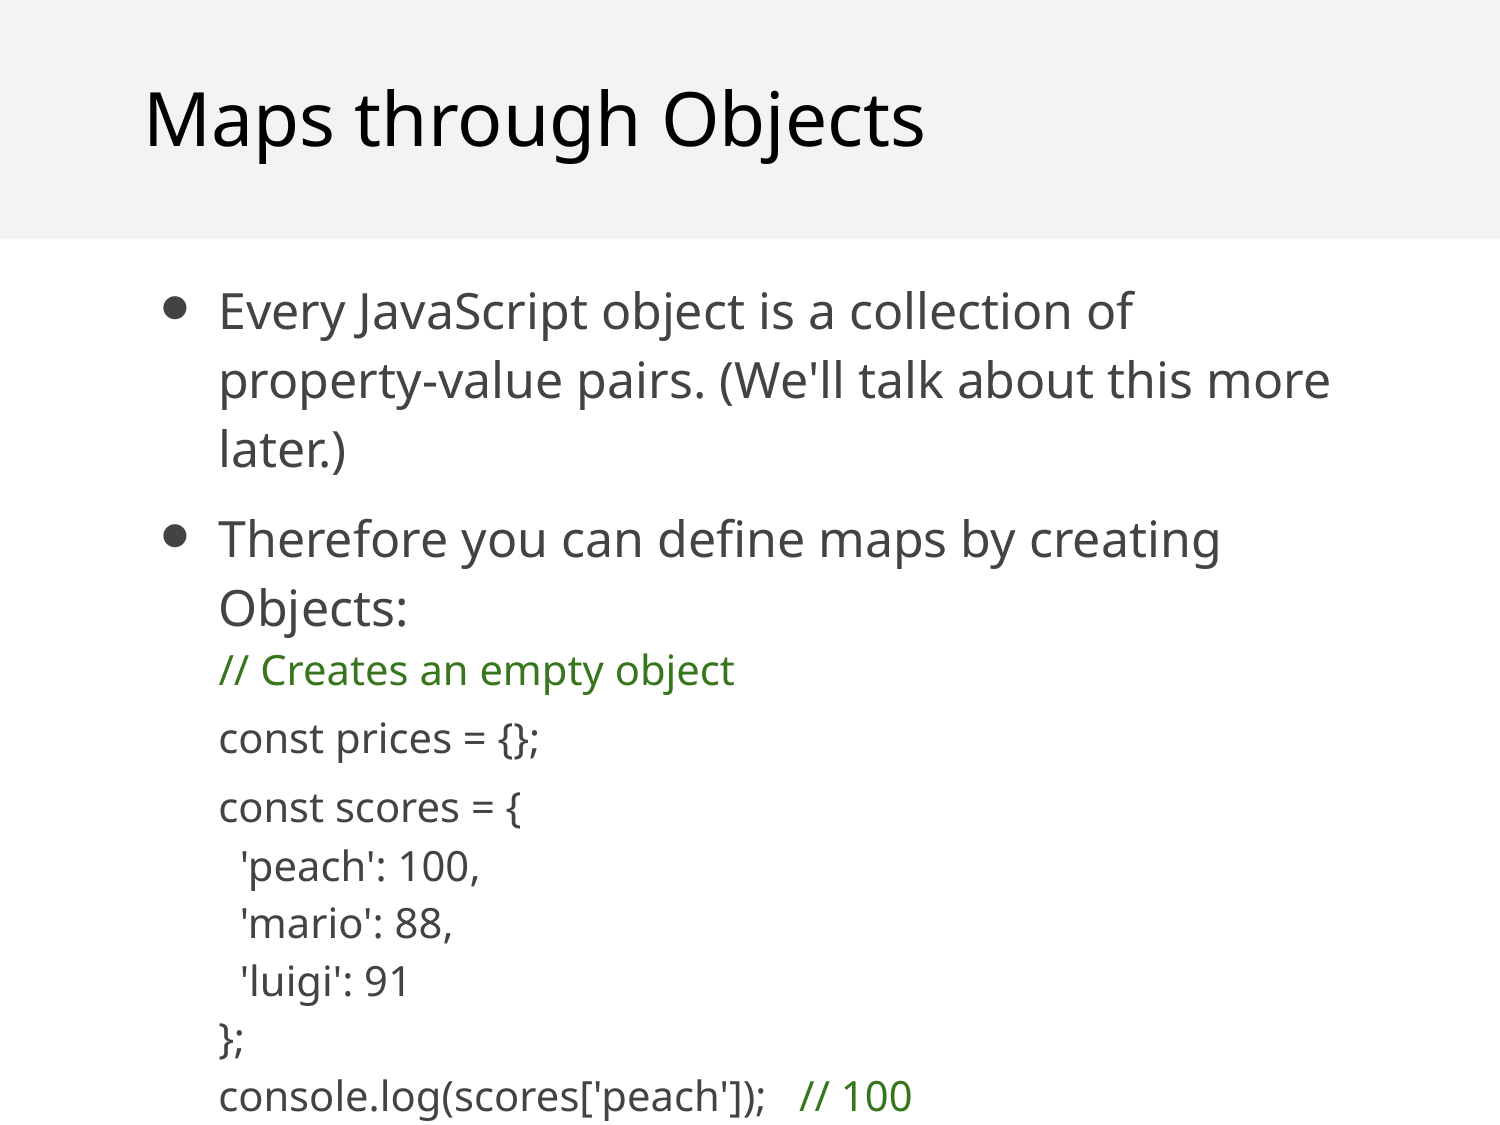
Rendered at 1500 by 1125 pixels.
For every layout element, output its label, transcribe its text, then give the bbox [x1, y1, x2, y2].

list Every JavaScript object is a collection of property-value pairs. (We'll talk about this more later.) Therefore you can define maps by creating Objects: // Creates an empty object const prices = {}; const scores = { 'peach': 100, 'mario': 88, 'luigi': 91 }; console.log(scores['peach']); // 100 [128, 255, 1372, 1004]
title Maps through Objects [128, 56, 1372, 183]
